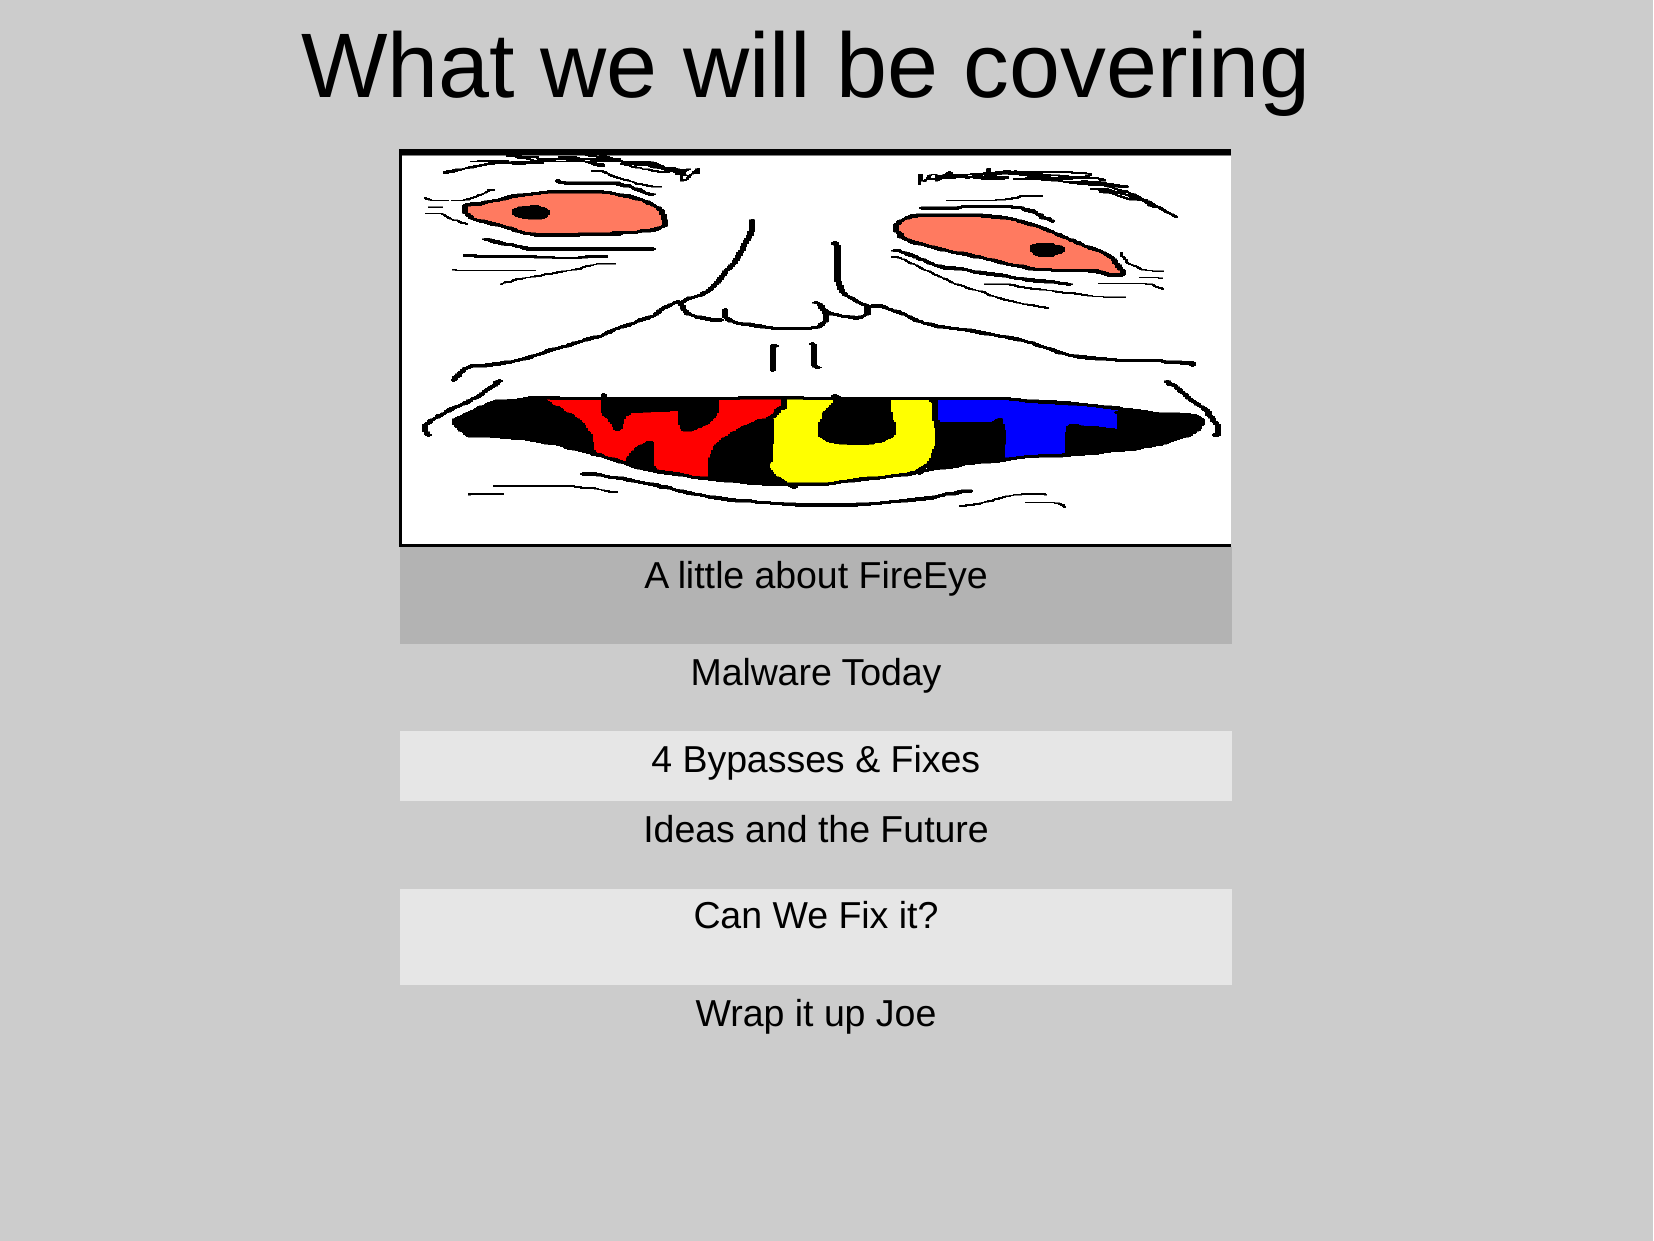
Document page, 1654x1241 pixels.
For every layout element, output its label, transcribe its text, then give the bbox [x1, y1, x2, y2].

picture [399, 149, 1231, 547]
title What we will be covering [82, 8, 1571, 124]
table_cell Wrap it up Joe [400, 985, 1232, 1076]
table_header A little about FireEye [400, 547, 1232, 644]
table_cell Malware Today [400, 644, 1232, 731]
table_cell Can We Fix it? [400, 889, 1232, 985]
table_cell 4 Bypasses & Fixes [400, 731, 1232, 801]
table_cell Ideas and the Future [400, 801, 1232, 889]
